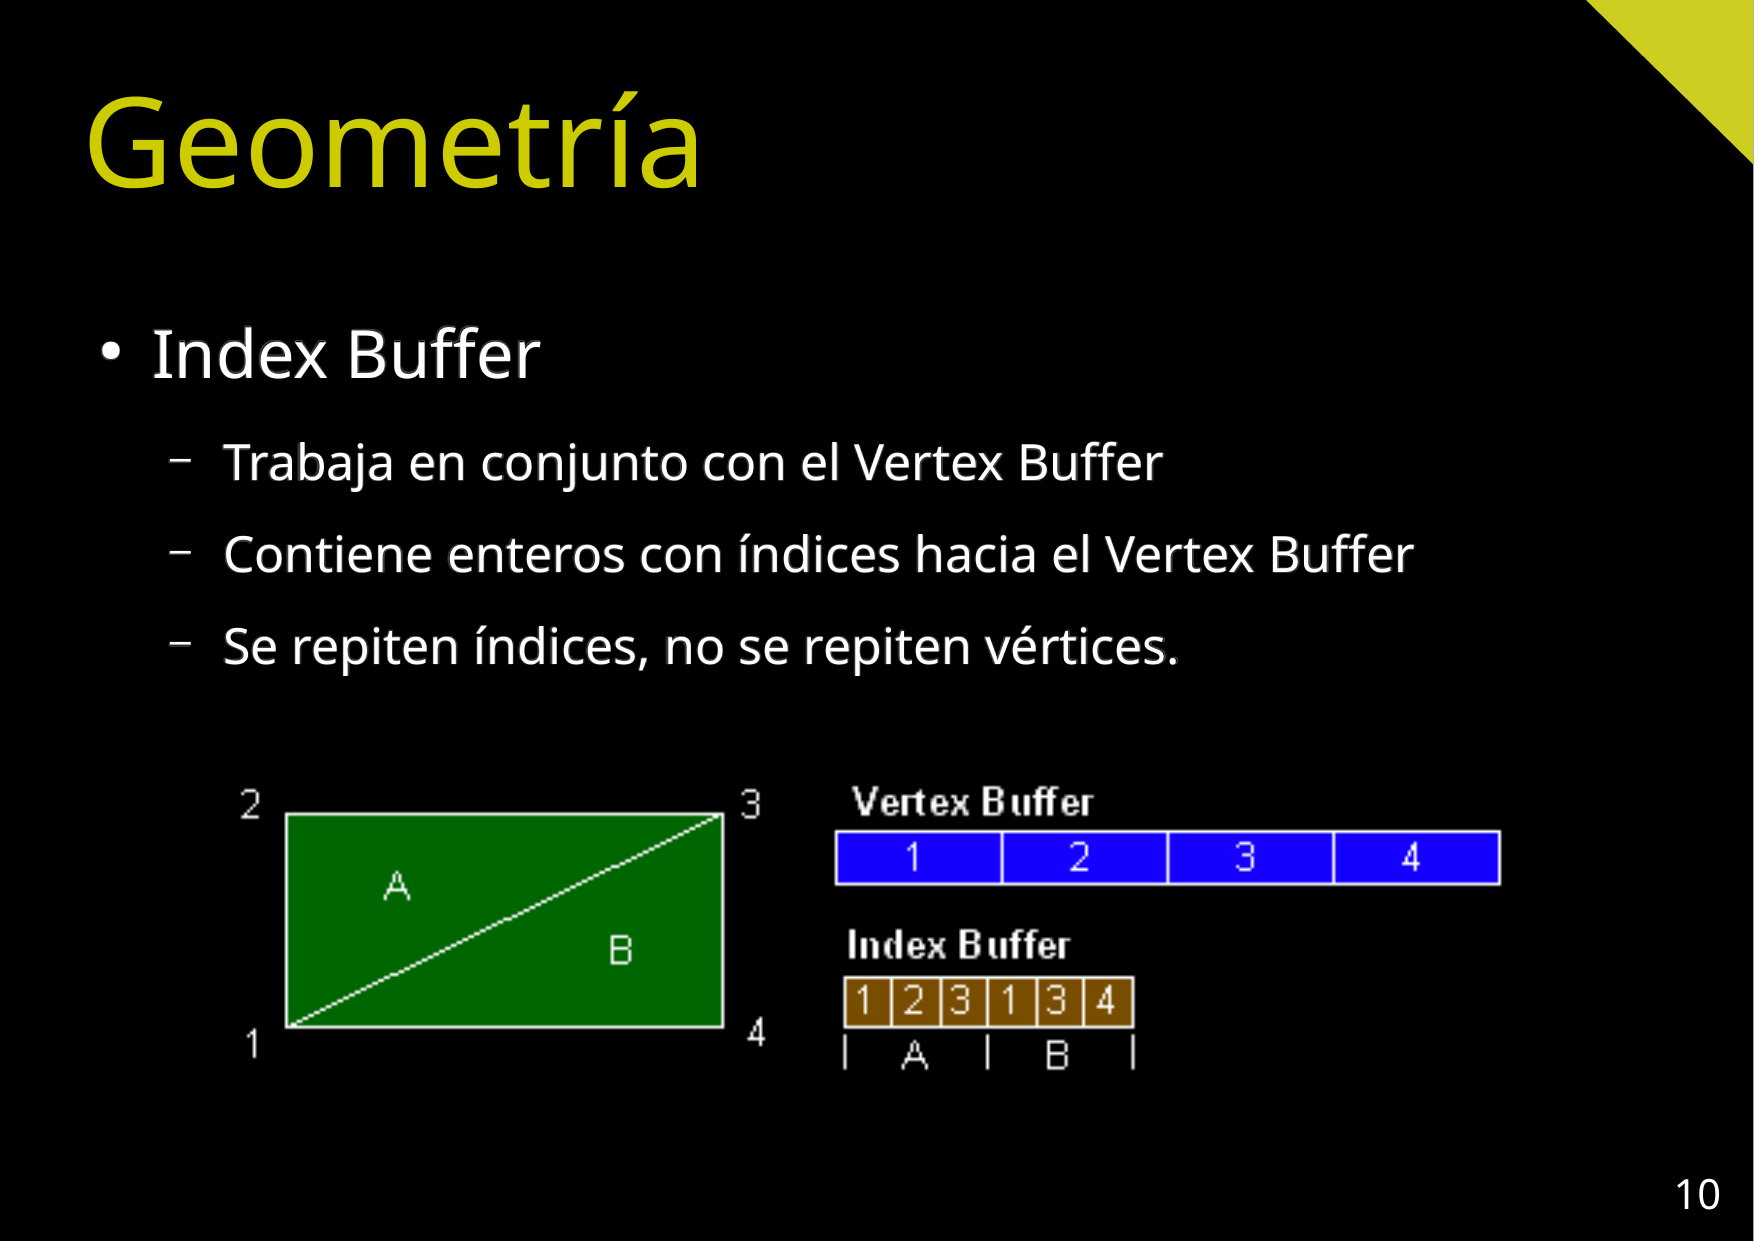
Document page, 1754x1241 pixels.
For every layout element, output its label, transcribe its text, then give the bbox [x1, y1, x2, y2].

list Index Buffer Trabaja en conjunto con el Vertex Buffer Contiene enteros con índices hacia el Vertex Buffer Se repiten índices, no se repiten vértices. [81, 307, 1660, 1126]
picture [219, 761, 1534, 1085]
title Geometría [82, 35, 1661, 243]
